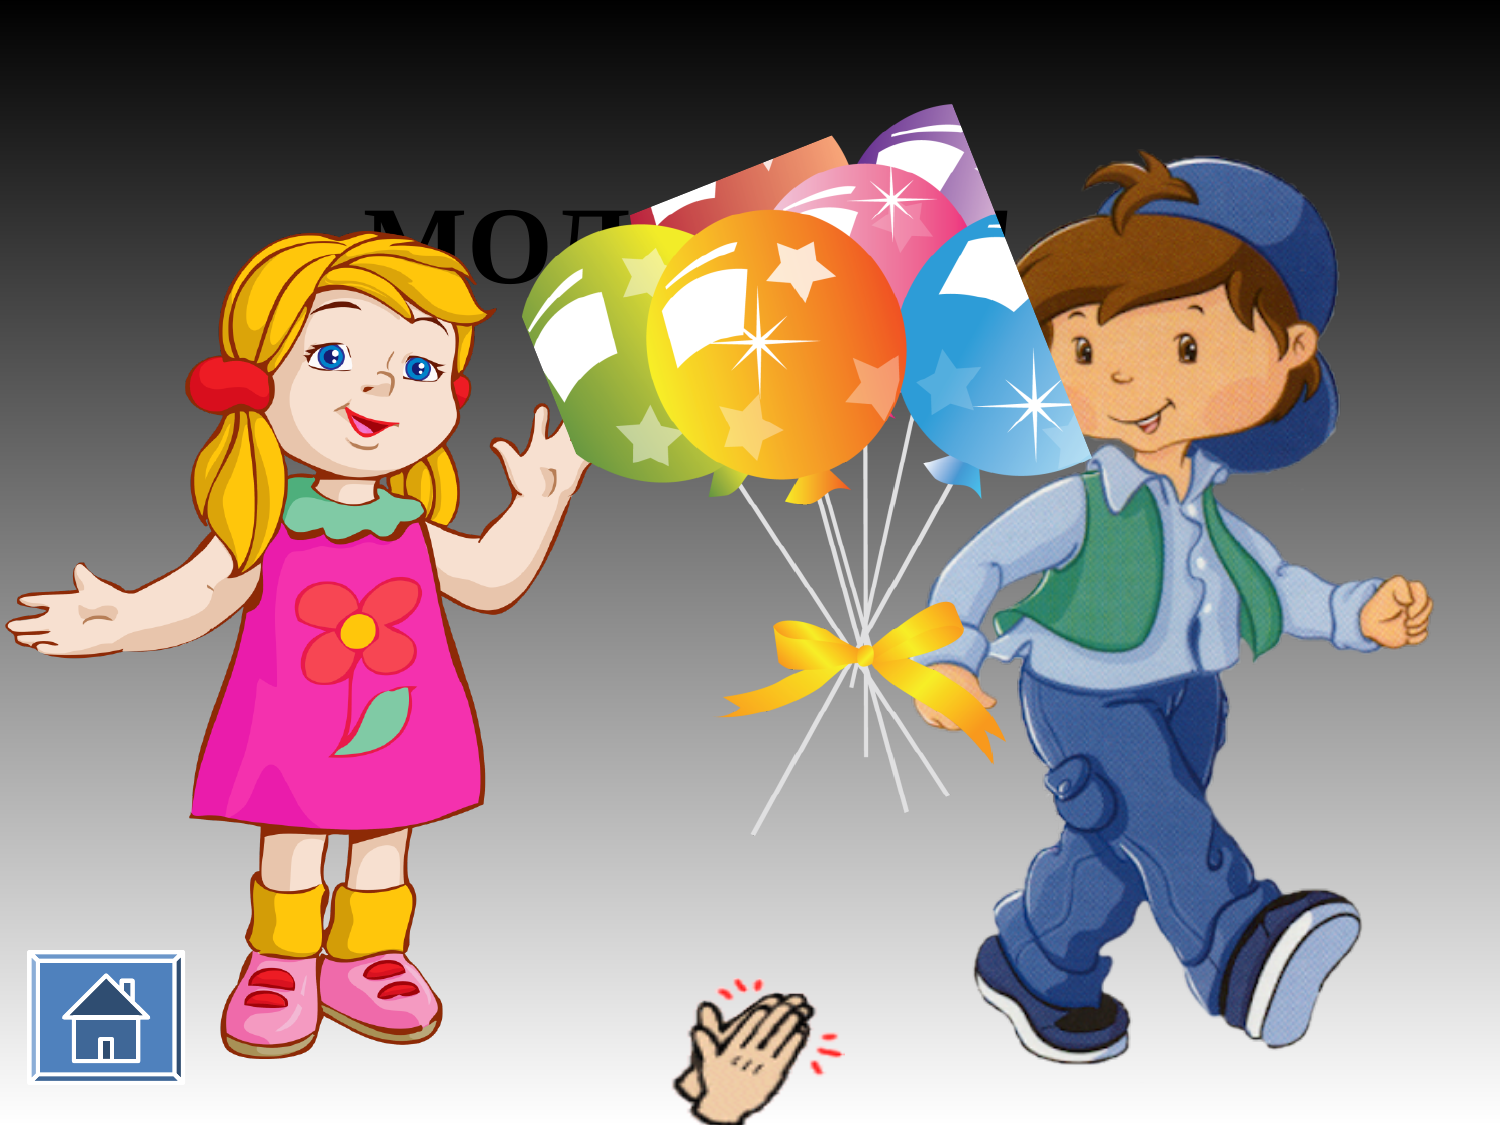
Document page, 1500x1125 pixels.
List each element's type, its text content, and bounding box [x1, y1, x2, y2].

title МОЛОДЦЫ! [301, 30, 1081, 185]
text_box [655, 978, 845, 1125]
text_box [5, 90, 1436, 1083]
